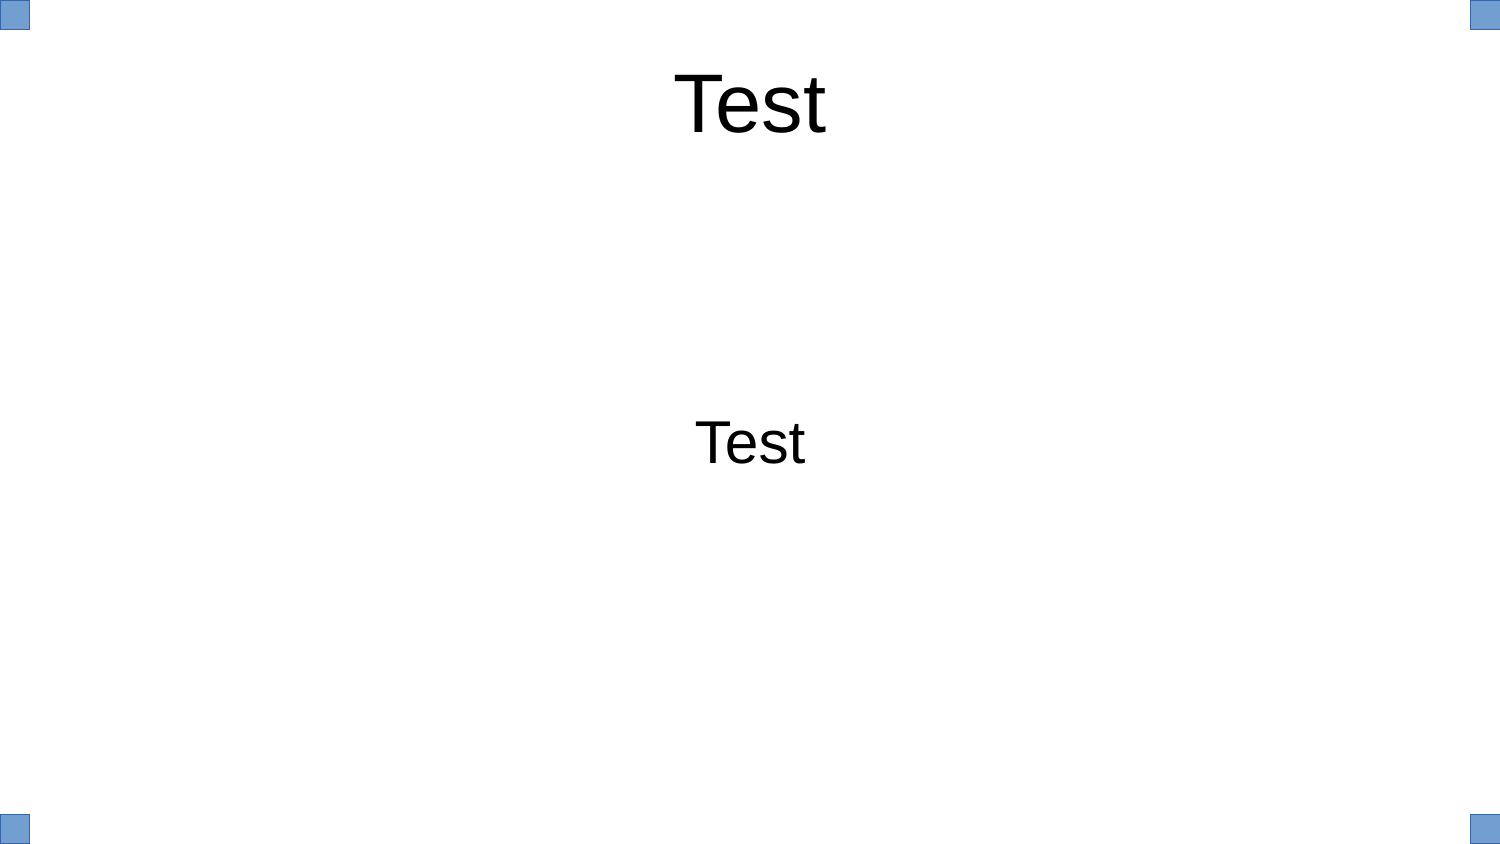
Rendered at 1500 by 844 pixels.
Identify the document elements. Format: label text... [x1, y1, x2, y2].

text_box [1470, 0, 1500, 30]
text_box [0, 814, 30, 844]
text_box [0, 0, 30, 30]
title Test [75, 33, 1425, 175]
subtitle Test [75, 197, 1425, 687]
text_box [1470, 814, 1500, 844]
